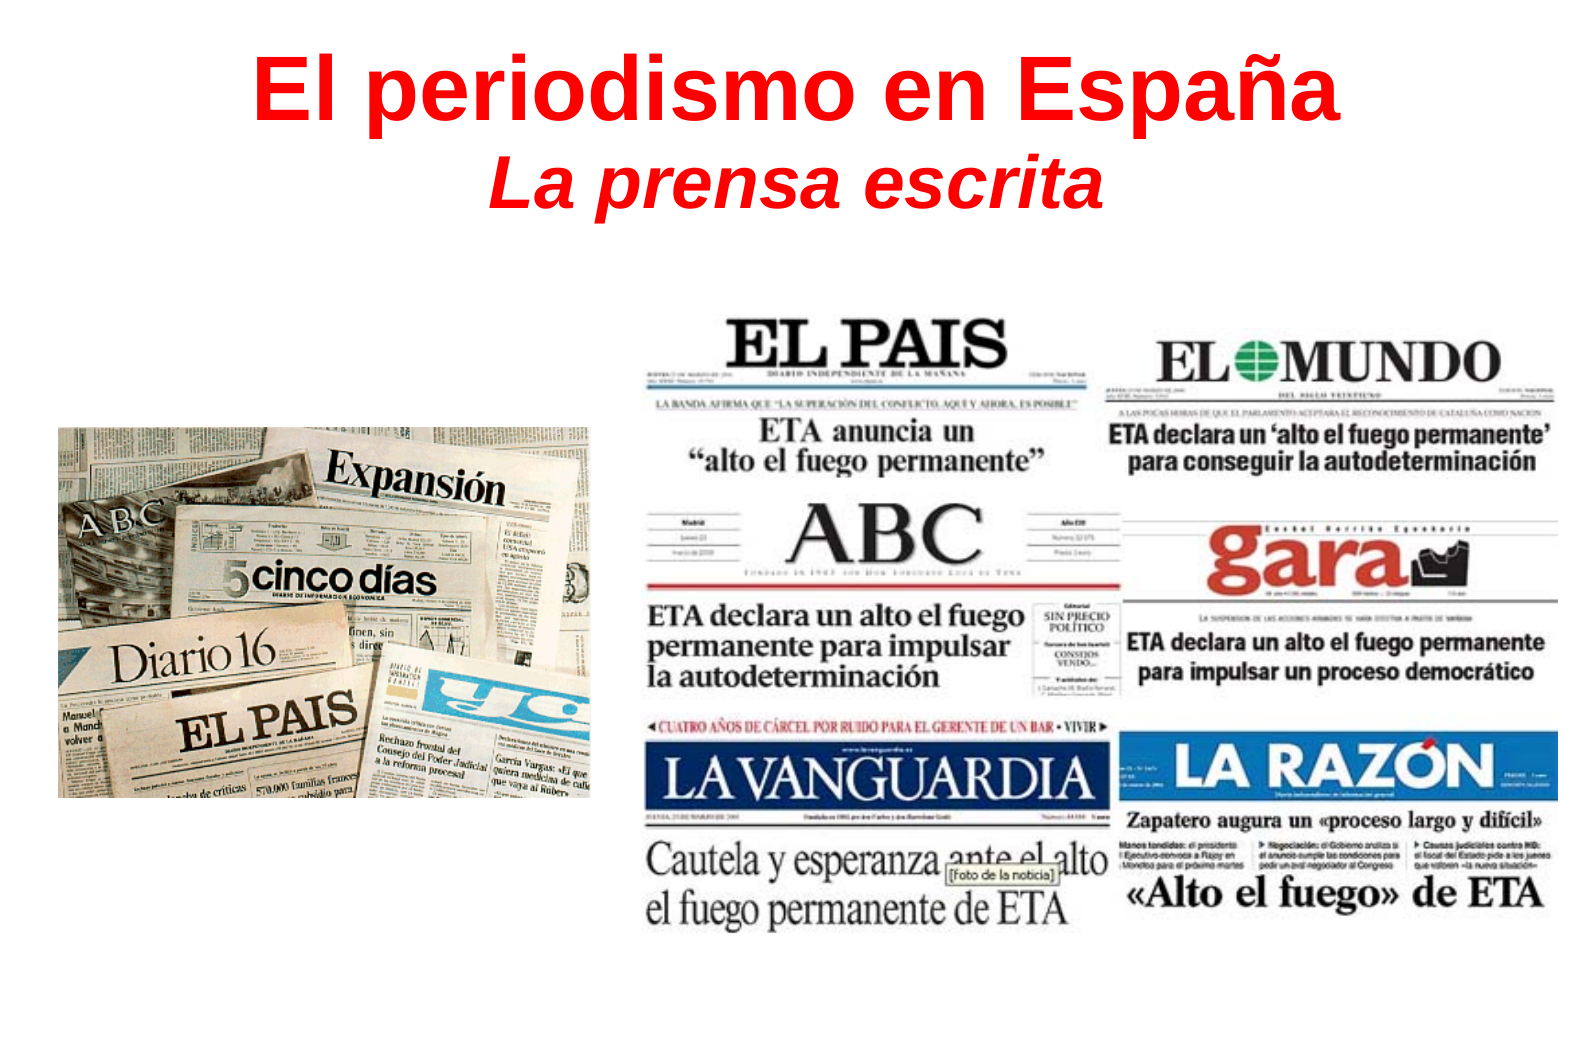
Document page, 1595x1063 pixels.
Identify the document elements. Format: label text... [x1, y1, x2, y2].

title El periodismo en España La prensa escrita [79, 37, 1515, 225]
picture [58, 427, 591, 798]
picture [641, 301, 1558, 952]
